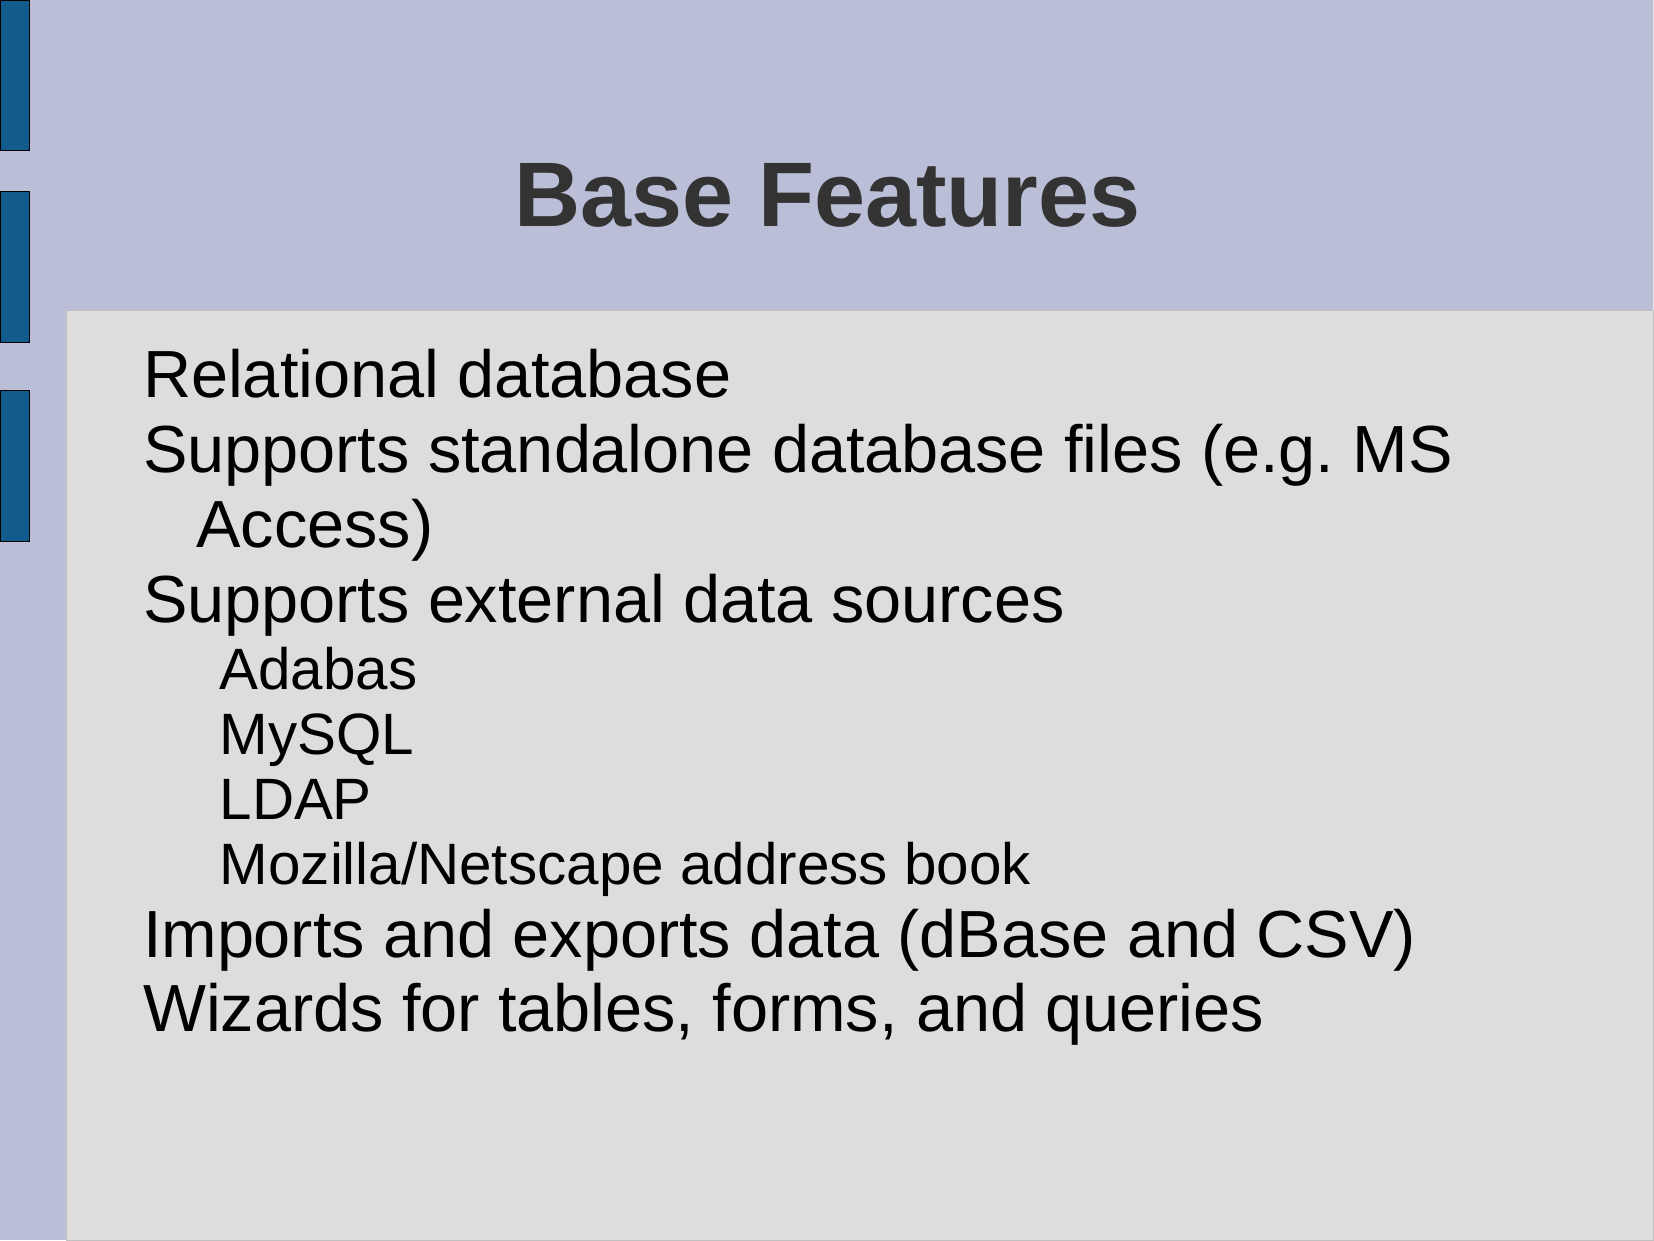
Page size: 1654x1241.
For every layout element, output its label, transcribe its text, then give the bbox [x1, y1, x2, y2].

list Relational database Supports standalone database files (e.g. MS Access) Supports external data sources Adabas MySQL LDAP Mozilla/Netscape address book Imports and exports data (dBase and CSV) Wizards for tables, forms, and queries [125, 337, 1538, 1119]
title Base Features [121, 91, 1534, 299]
